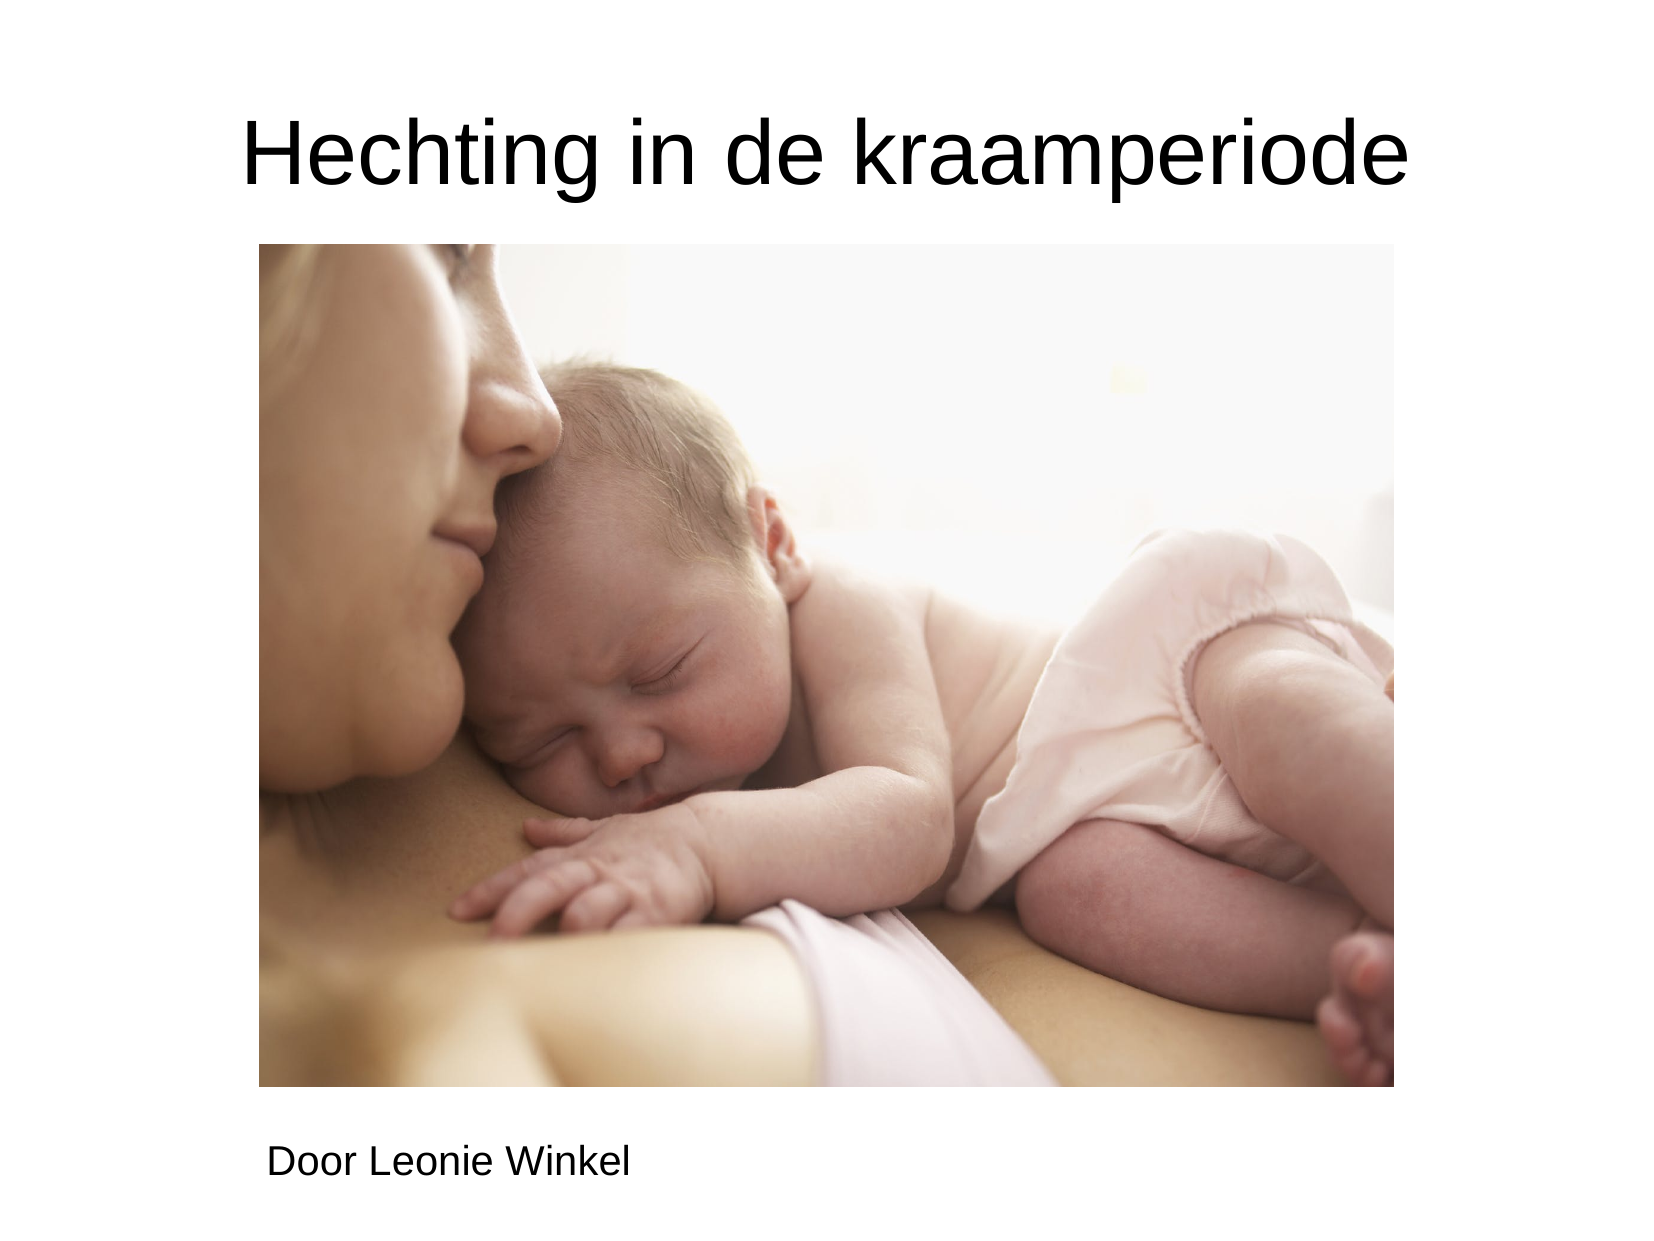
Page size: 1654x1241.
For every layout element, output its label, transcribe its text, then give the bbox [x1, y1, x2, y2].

title Hechting in de kraamperiode [82, 49, 1571, 257]
picture [259, 244, 1394, 1087]
subtitle Door Leonie Winkel [248, 1116, 650, 1205]
